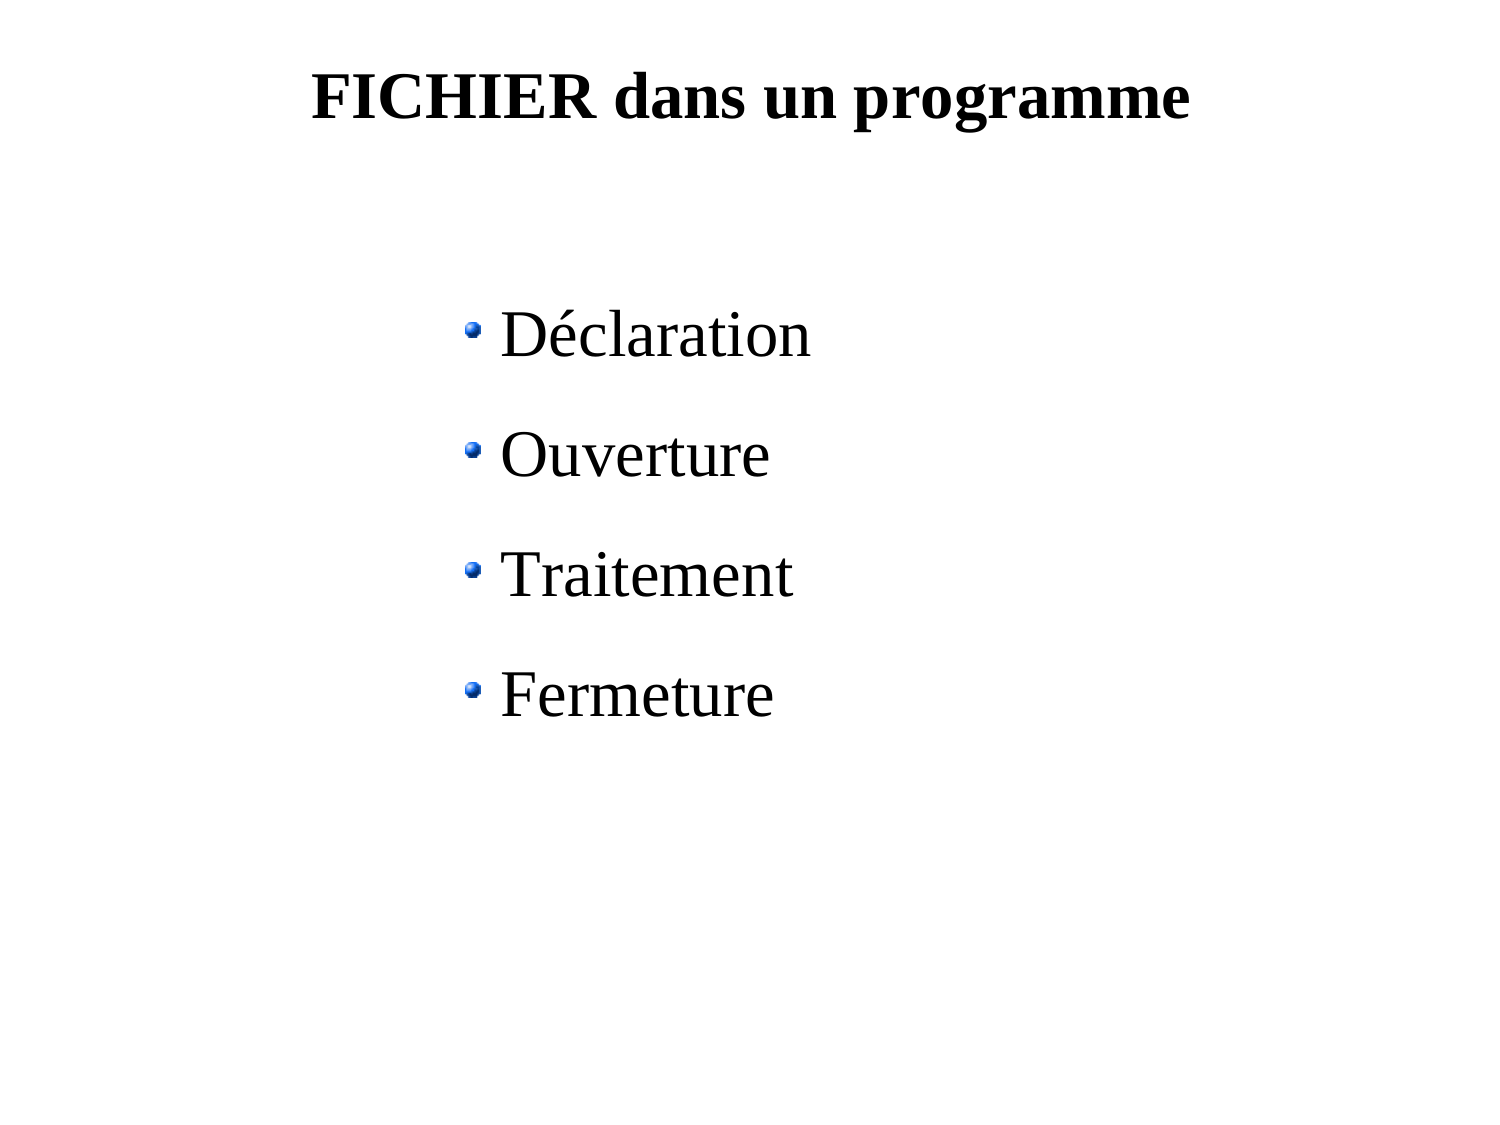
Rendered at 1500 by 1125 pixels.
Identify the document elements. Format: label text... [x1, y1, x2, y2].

picture [465, 562, 481, 578]
text_box FICHIER dans un programme [296, 44, 1208, 140]
picture [465, 322, 481, 338]
picture [465, 442, 481, 458]
picture [465, 682, 481, 698]
text_box Déclaration Ouverture Traitement Fermeture [415, 242, 828, 818]
